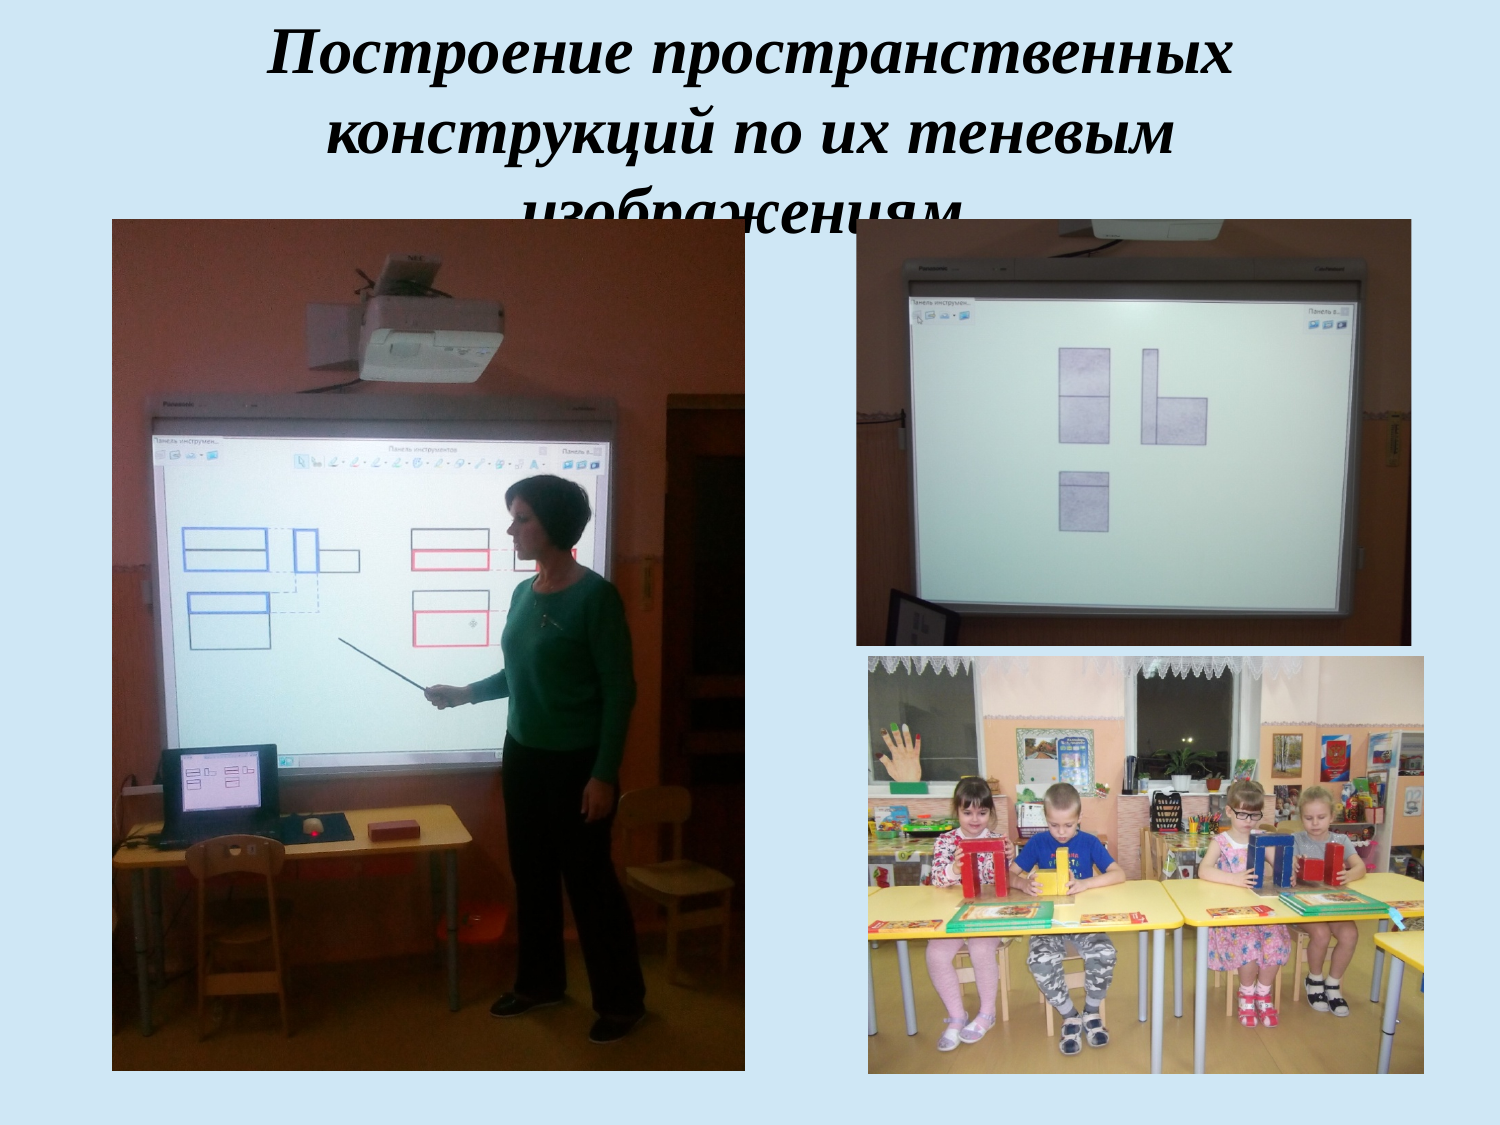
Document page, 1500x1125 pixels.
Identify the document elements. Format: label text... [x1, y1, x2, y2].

picture [112, 219, 745, 1071]
picture [856, 219, 1412, 646]
picture [868, 656, 1424, 1074]
title Построение пространственных конструкций по их теневым изображениям. [76, 0, 1427, 188]
